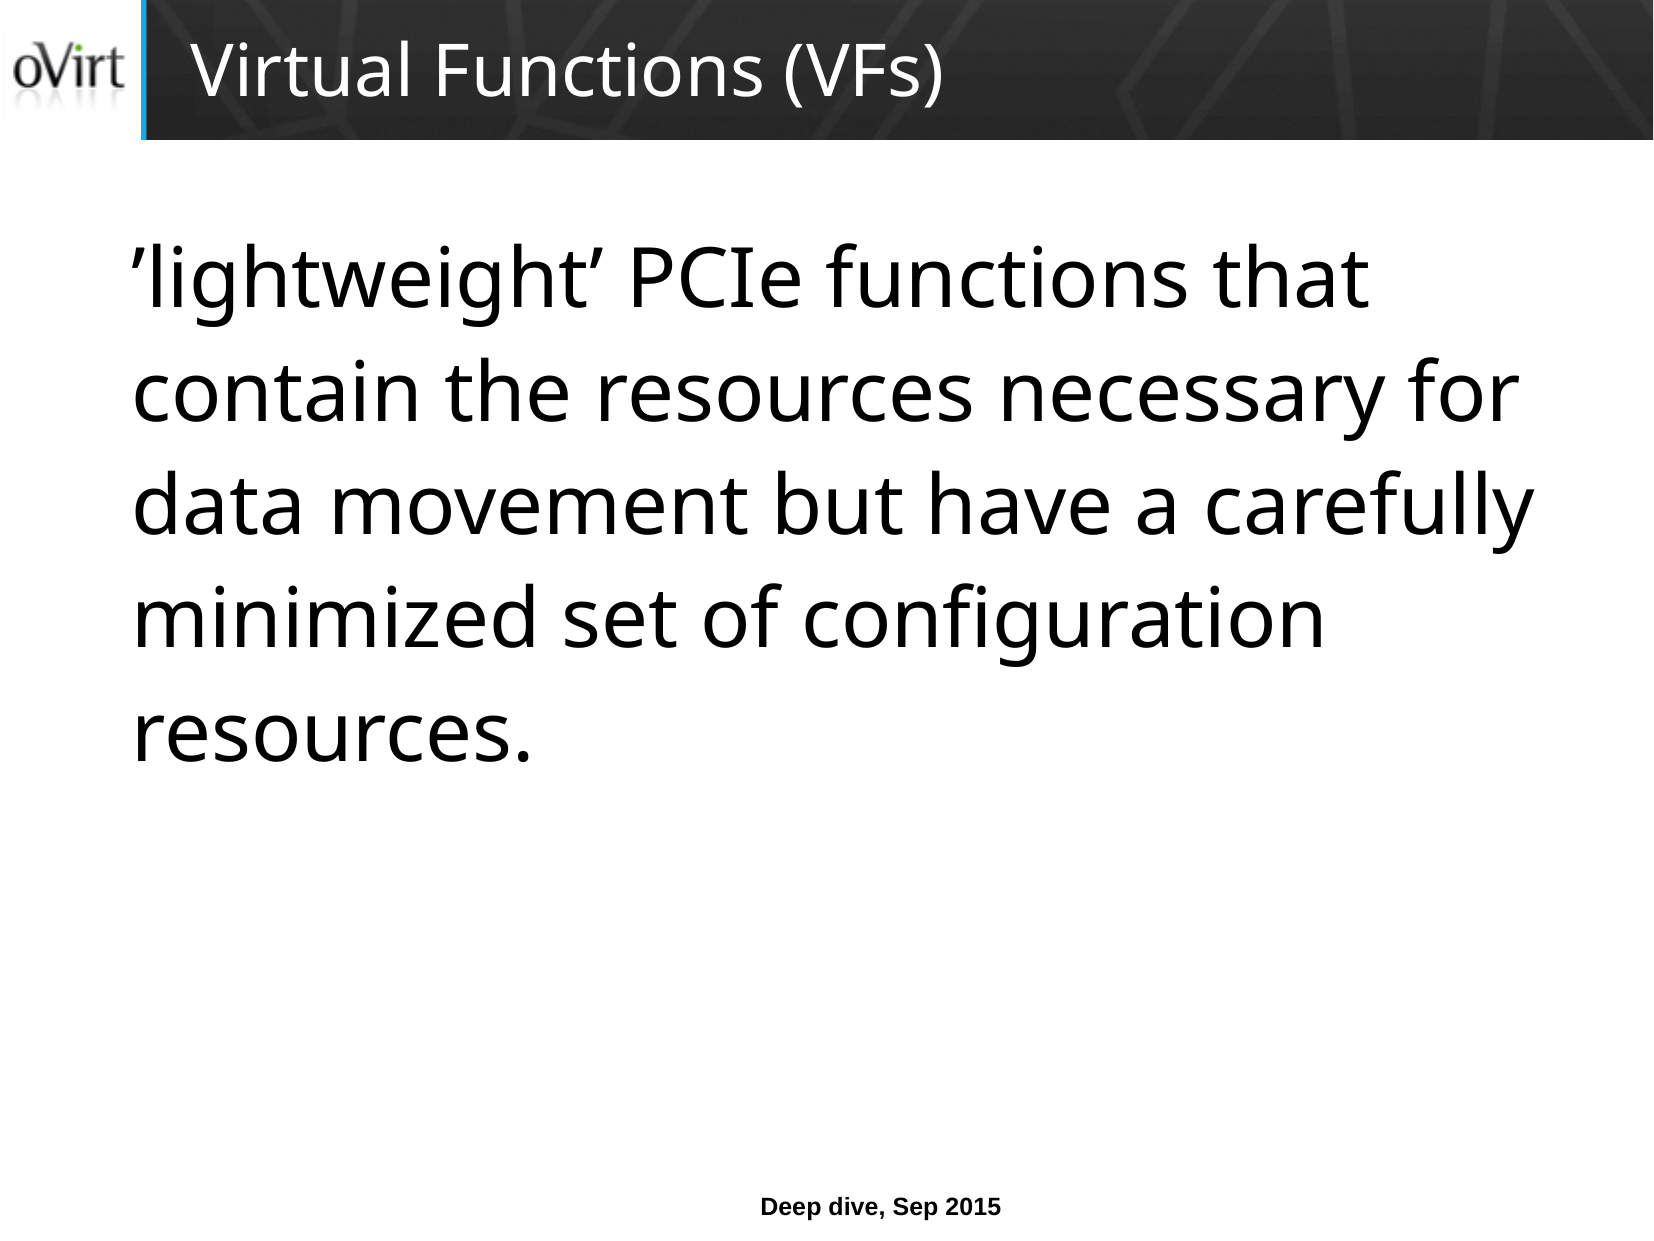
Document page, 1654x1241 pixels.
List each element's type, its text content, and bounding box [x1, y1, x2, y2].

list ’lightweight’ PCIe functions that contain the resources necessary for data movement but have a carefully minimized set of configuration resources. [60, 218, 1605, 1012]
picture [0, 0, 1654, 140]
title Virtual Functions (VFs) [164, 18, 1653, 119]
